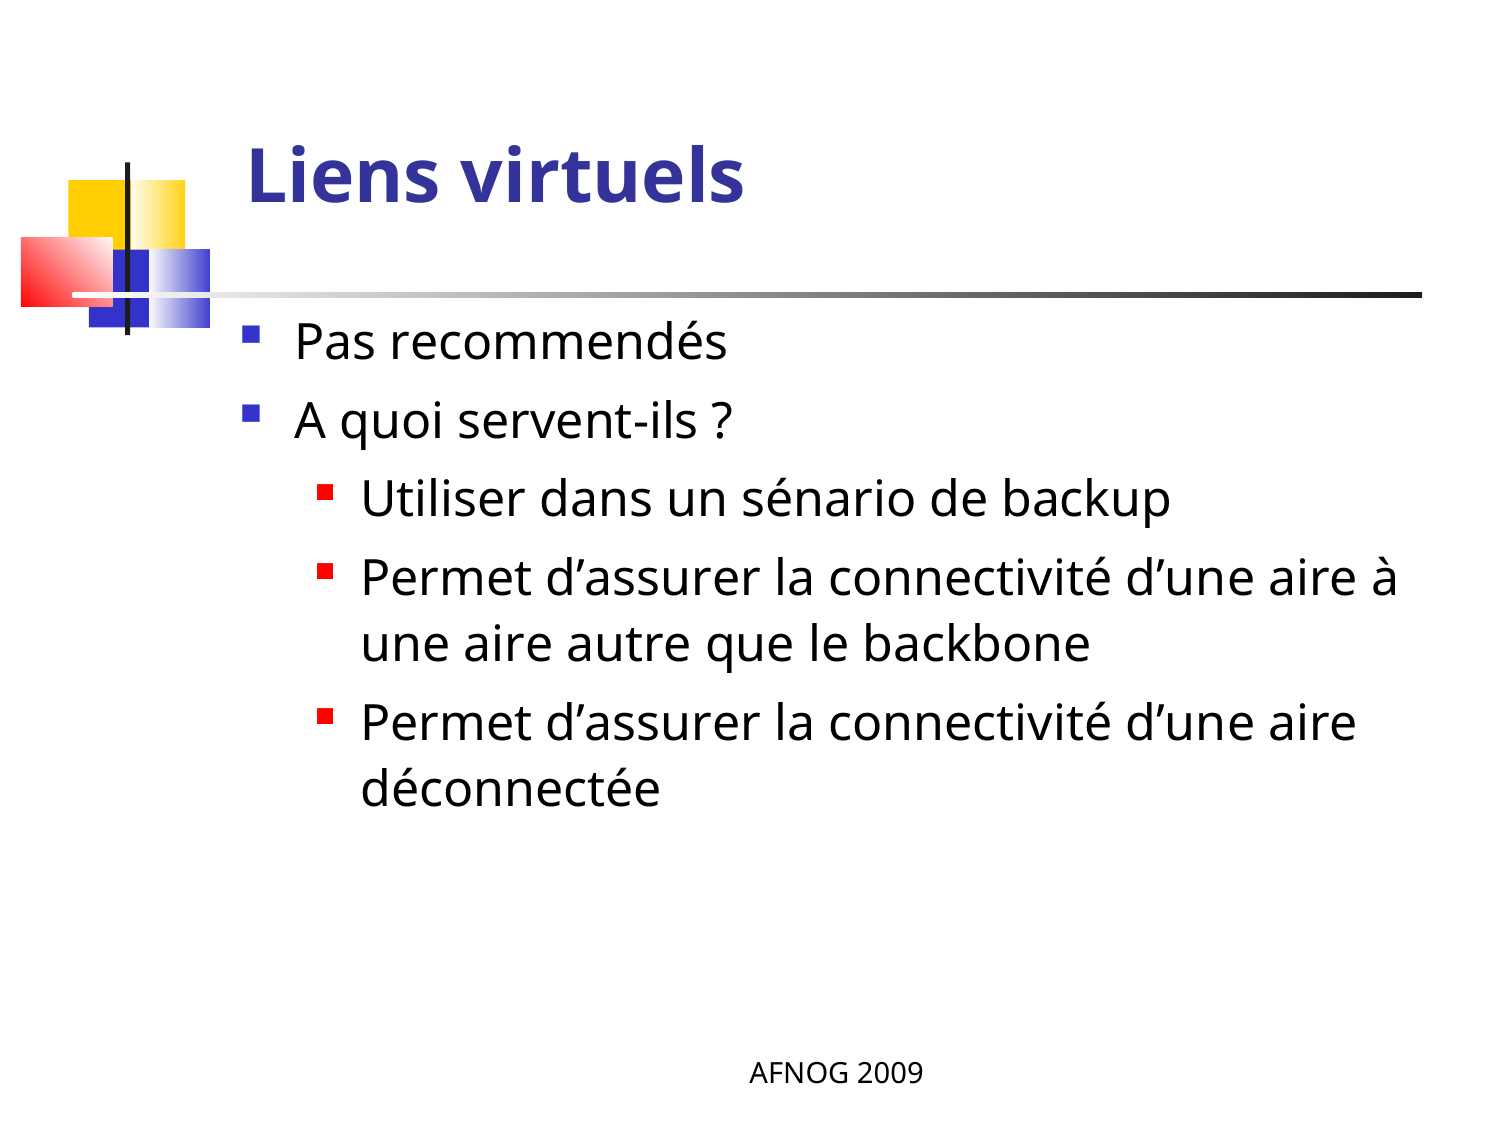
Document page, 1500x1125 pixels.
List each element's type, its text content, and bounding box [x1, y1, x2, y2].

list Pas recommendés A quoi servent-ils ? Utiliser dans un sénario de backup Permet d’assurer la connectivité d’une aire à une aire autre que le backbone Permet d’assurer la connectivité d’une aire déconnectée [224, 298, 1459, 1095]
title Liens virtuels [230, 95, 1306, 231]
